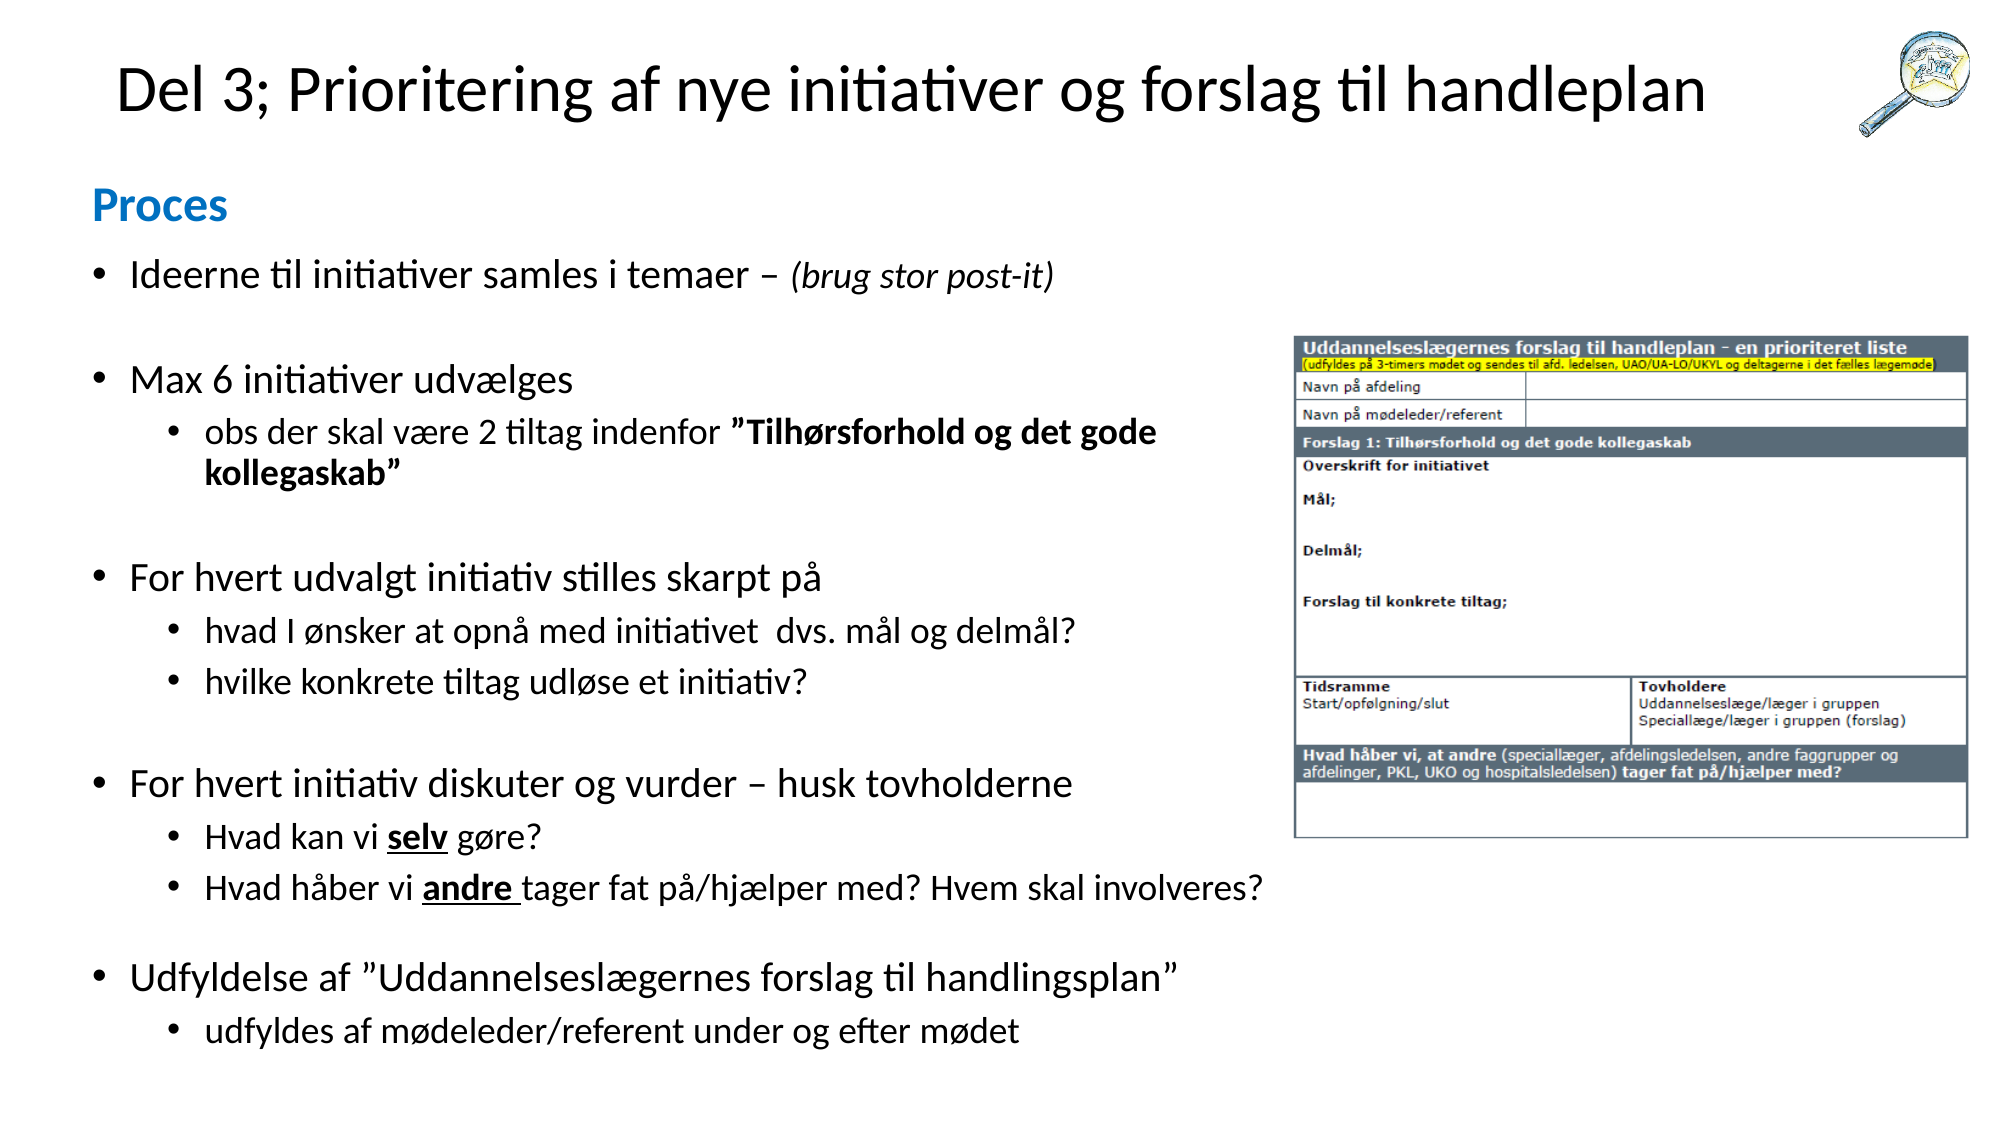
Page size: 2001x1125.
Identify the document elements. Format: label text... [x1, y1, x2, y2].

picture [1283, 325, 1976, 847]
picture [1850, 22, 1976, 139]
title Del 3; Prioritering af nye initiativer og forslag til handleplan [101, 49, 1867, 200]
list Proces Ideerne til initiativer samles i temaer – (brug stor post-it) Max 6 initiativer udvælges obs der skal være 2 tiltag indenfor ”Tilhørsforhold og det gode kollegaskab” For hvert udvalgt initiativ stilles skarpt på hvad I ønsker at opnå med initiativet dvs. mål og delmål? hvilke konkrete tiltag udløse et initiativ? For hvert initiativ diskuter og vurder – husk tovholderne Hvad kan vi selv gøre? Hvad håber vi andre tager fat på/hjælper med? Hvem skal involveres? Udfyldelse af ”Uddannelseslægernes forslag til handlingsplan” udfyldes af mødeleder/referent under og efter mødet [77, 170, 1284, 1027]
